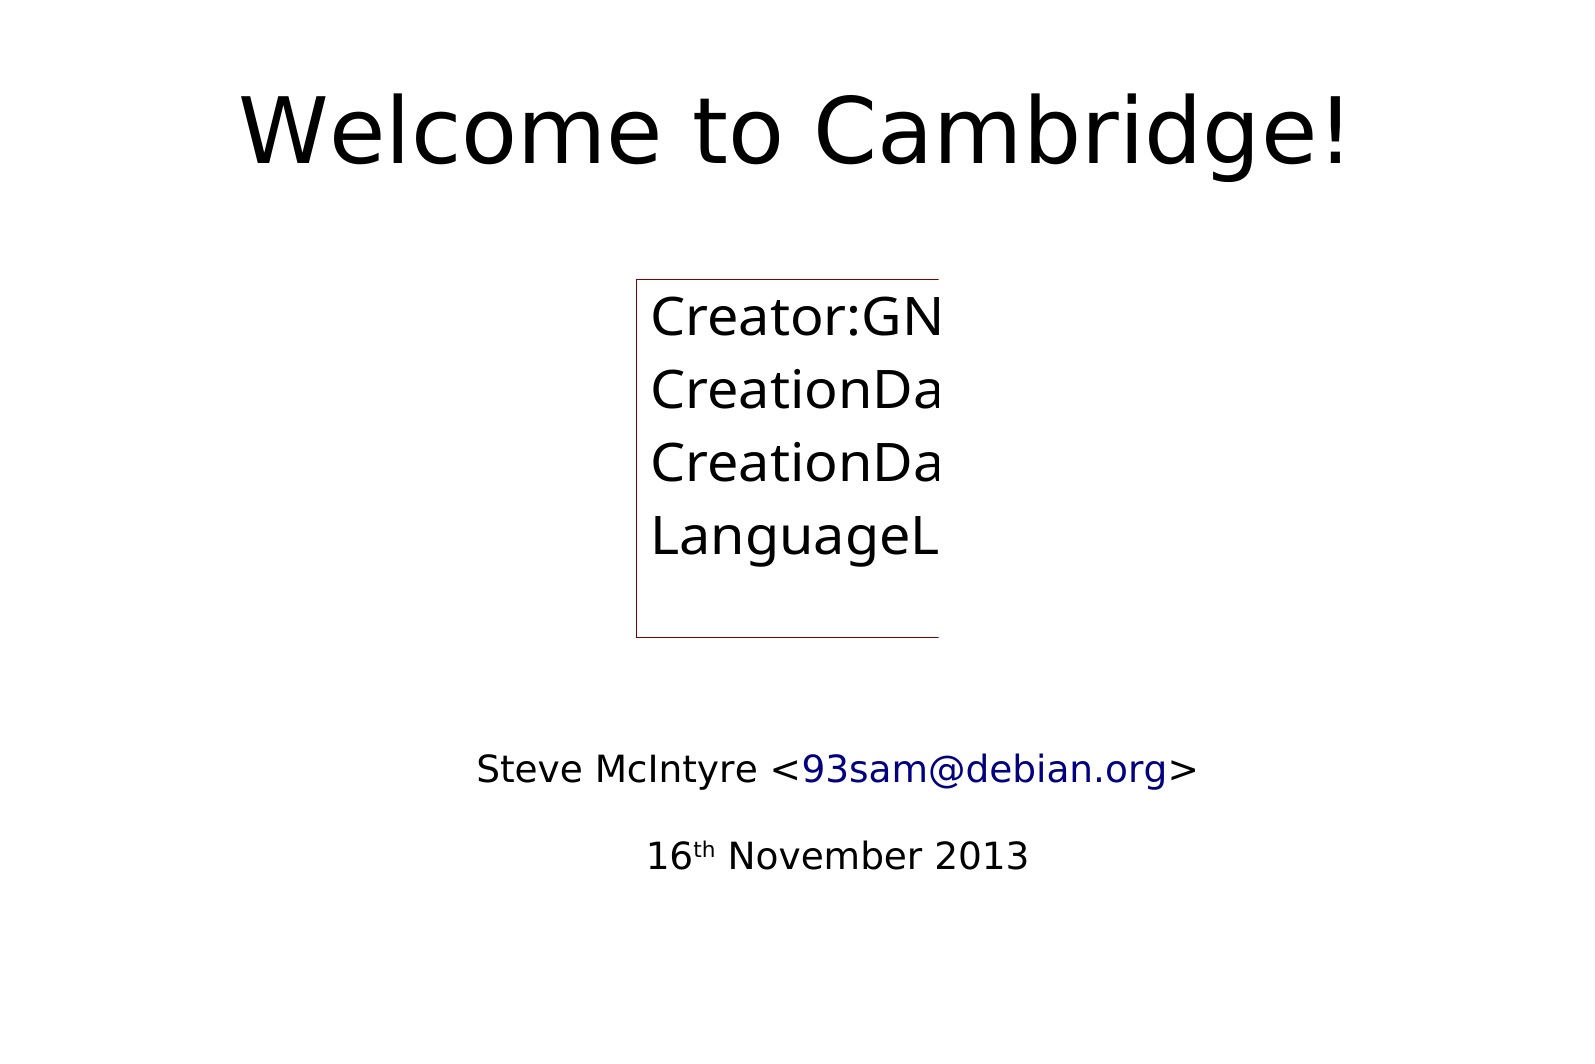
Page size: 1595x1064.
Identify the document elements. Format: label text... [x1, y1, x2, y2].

subtitle Steve McIntyre <93sam@debian.org> 16th November 2013 [102, 562, 1538, 1064]
picture [632, 275, 939, 638]
title Welcome to Cambridge! [79, 24, 1515, 239]
